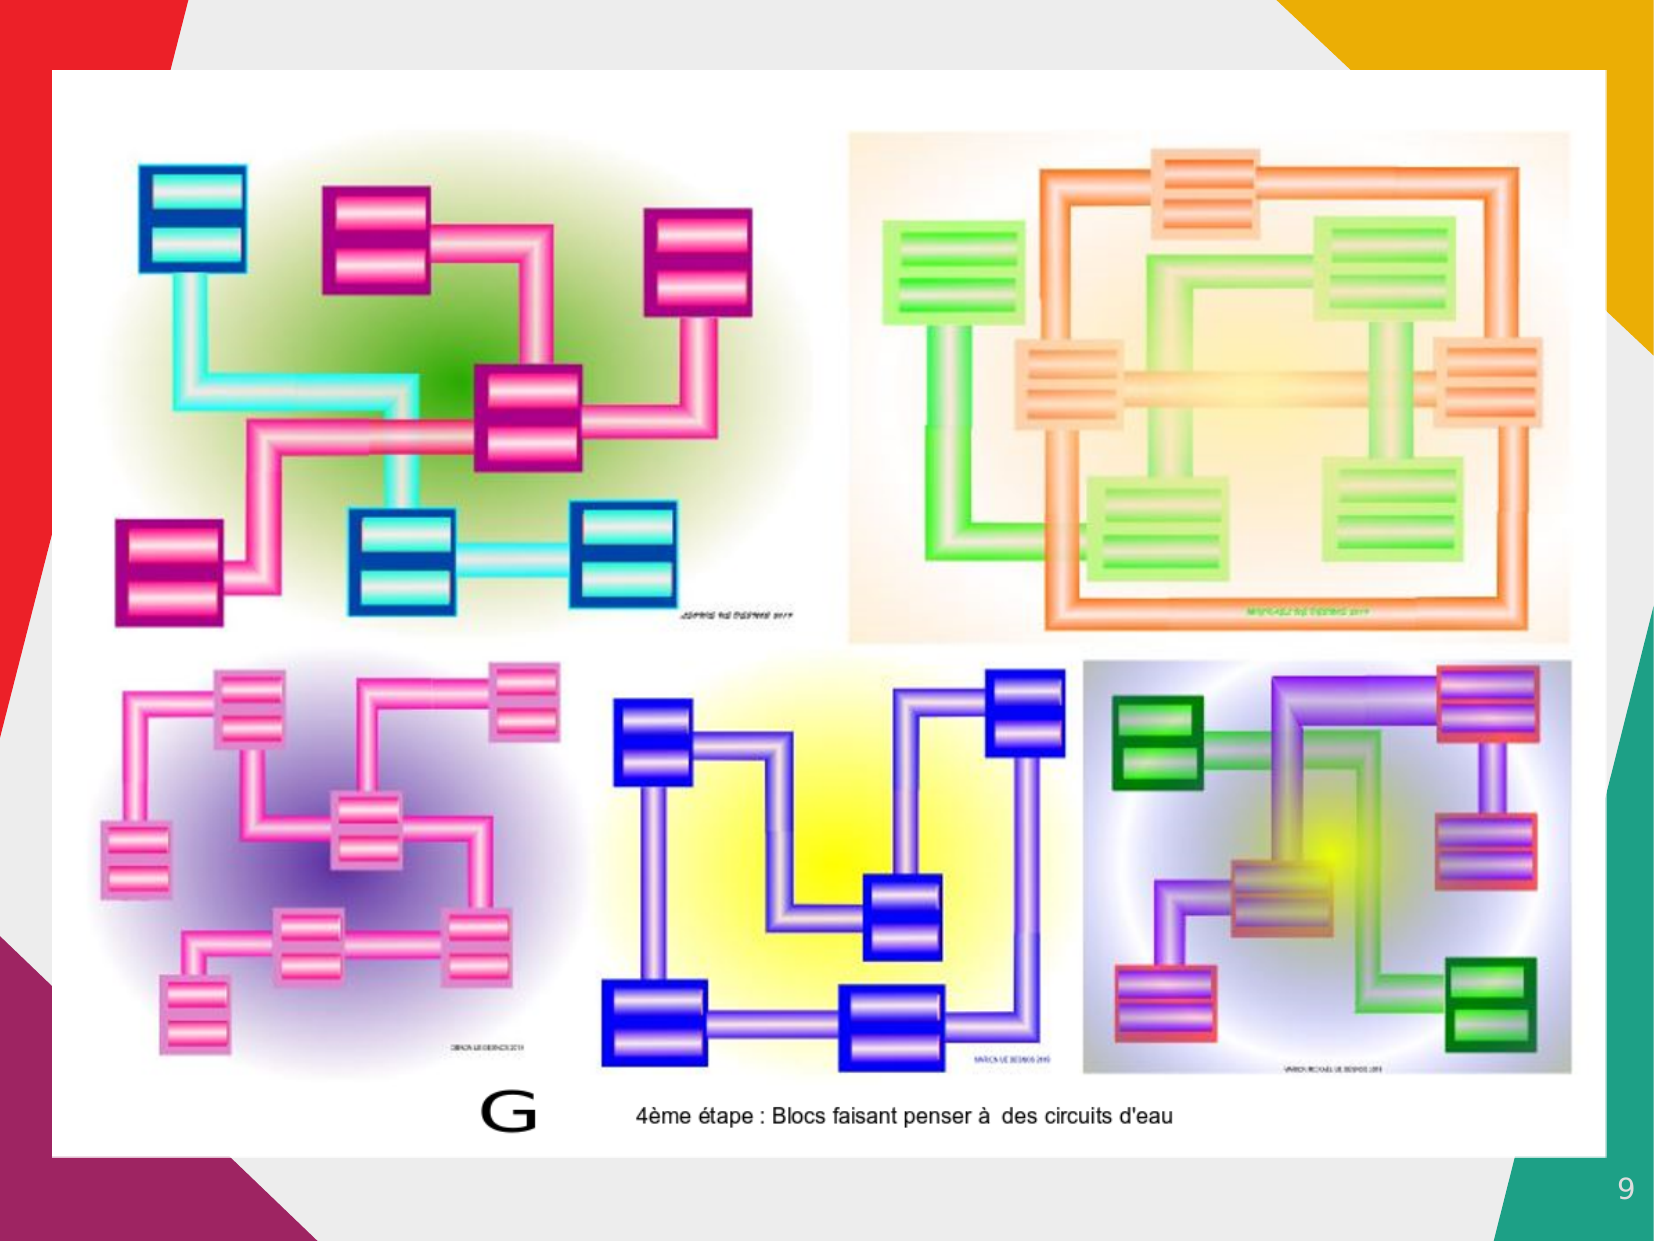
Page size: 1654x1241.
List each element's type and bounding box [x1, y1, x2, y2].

picture [52, 70, 1607, 1158]
